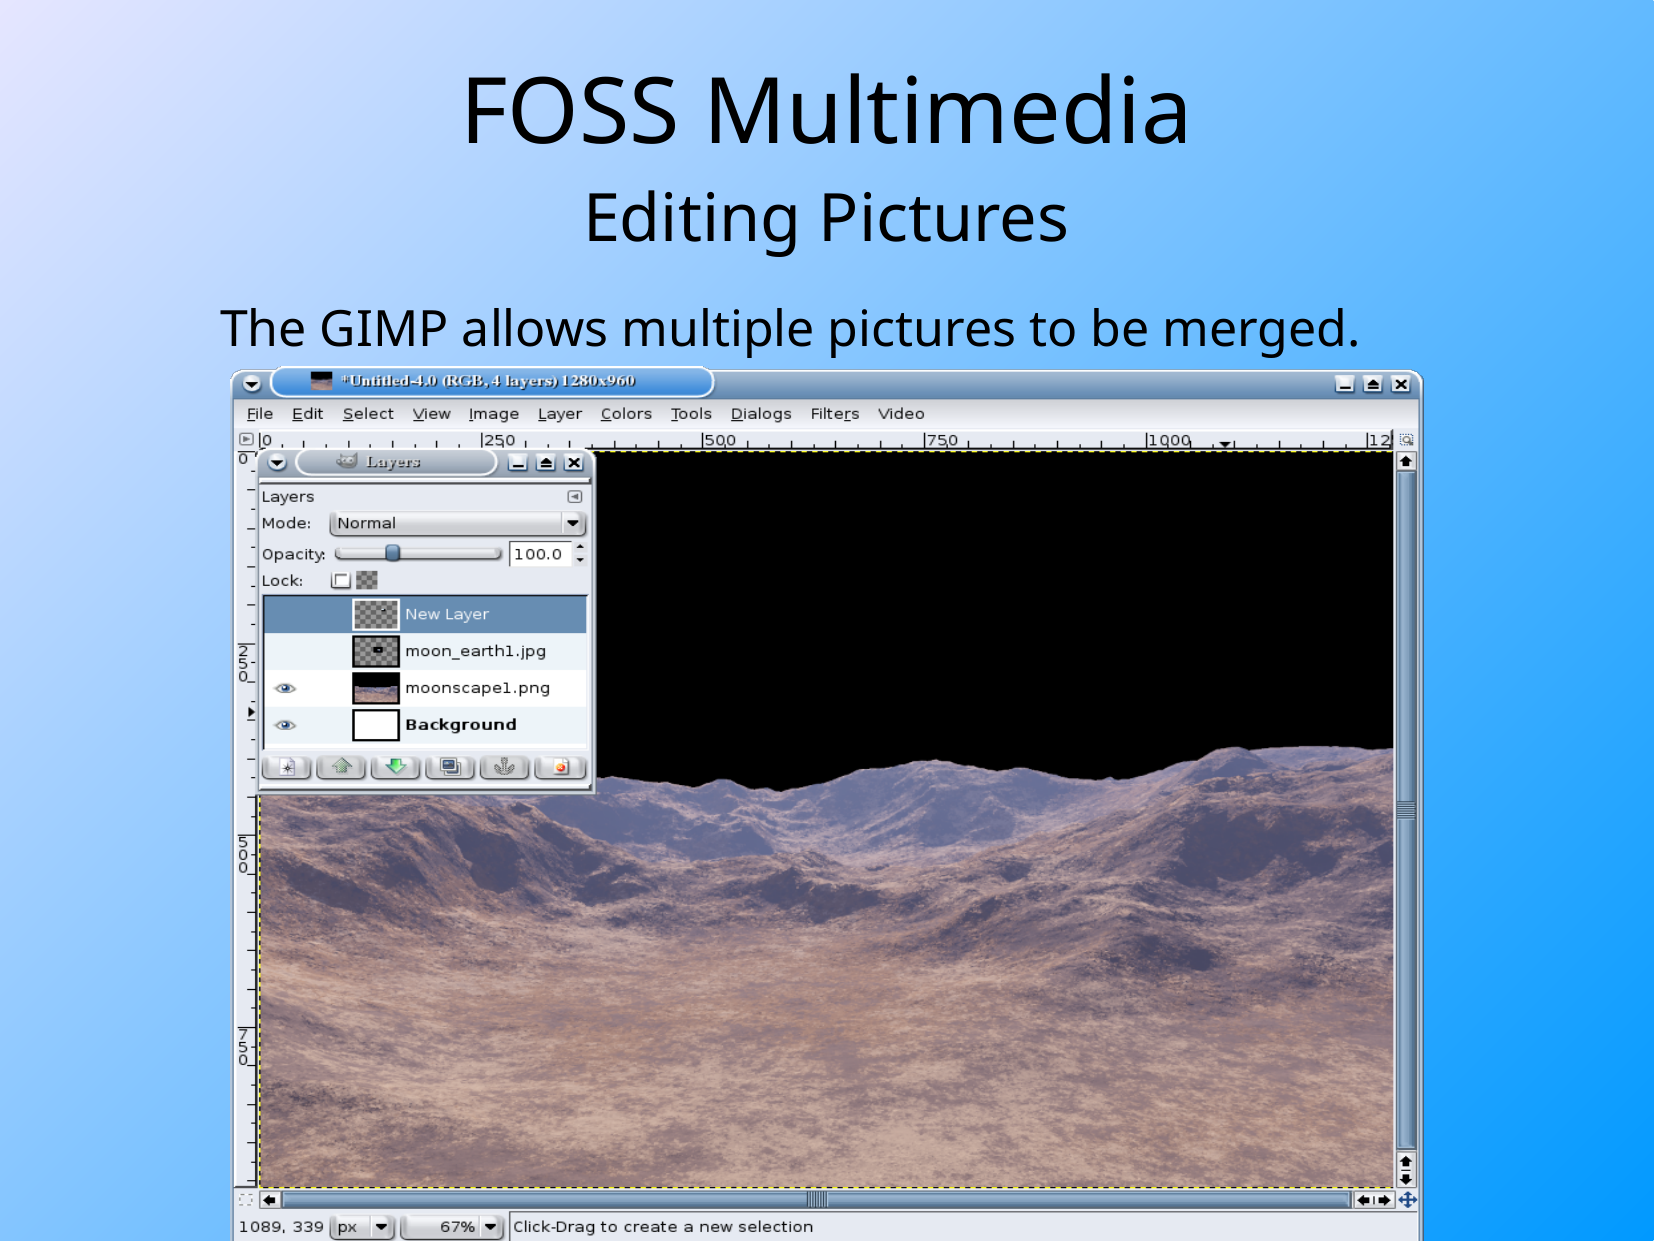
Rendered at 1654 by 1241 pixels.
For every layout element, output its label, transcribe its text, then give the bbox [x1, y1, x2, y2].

text_box The GIMP allows multiple pictures to be merged. [205, 285, 1456, 366]
picture [230, 366, 1424, 1241]
title FOSS Multimedia Editing Pictures [82, 50, 1571, 256]
